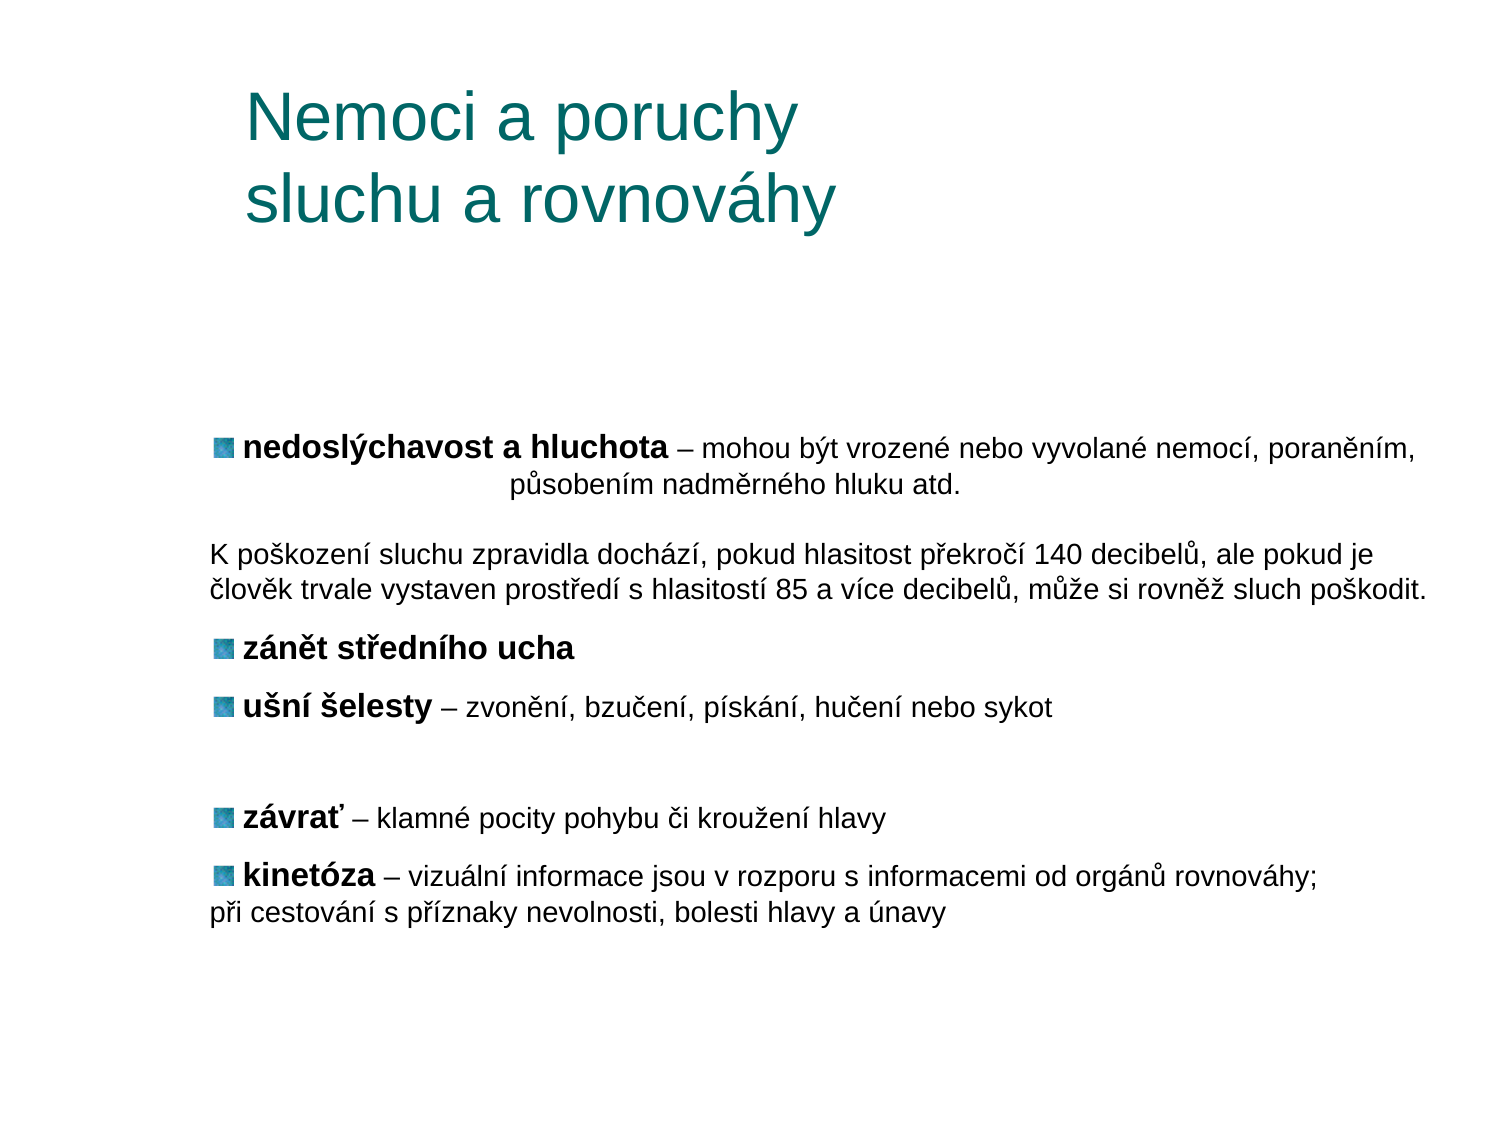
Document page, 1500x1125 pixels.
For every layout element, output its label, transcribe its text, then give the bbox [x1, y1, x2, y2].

text_box Nemoci a poruchy sluchu a rovnováhy [230, 42, 1177, 244]
picture [209, 433, 234, 458]
picture [209, 634, 234, 659]
picture [209, 861, 234, 886]
picture [209, 803, 234, 828]
picture [209, 692, 234, 717]
text_box nedoslýchavost a hluchota – mohou být vrozené nebo vyvolané nemocí, poraněním, působením nadměrného hluku atd. K poškození sluchu zpravidla dochází, pokud hlasitost překročí 140 decibelů, ale pokud je člověk trvale vystaven prostředí s hlasitostí 85 a více decibelů, může si rovněž sluch poškodit. zánět středního ucha ušní šelesty – zvonění, bzučení, pískání, hučení nebo sykot závrať – klamné pocity pohybu či kroužení hlavy kinetóza – vizuální informace jsou v rozporu s informacemi od orgánů rovnováhy; při cestování s příznaky nevolnosti, bolesti hlavy a únavy [194, 417, 1471, 937]
